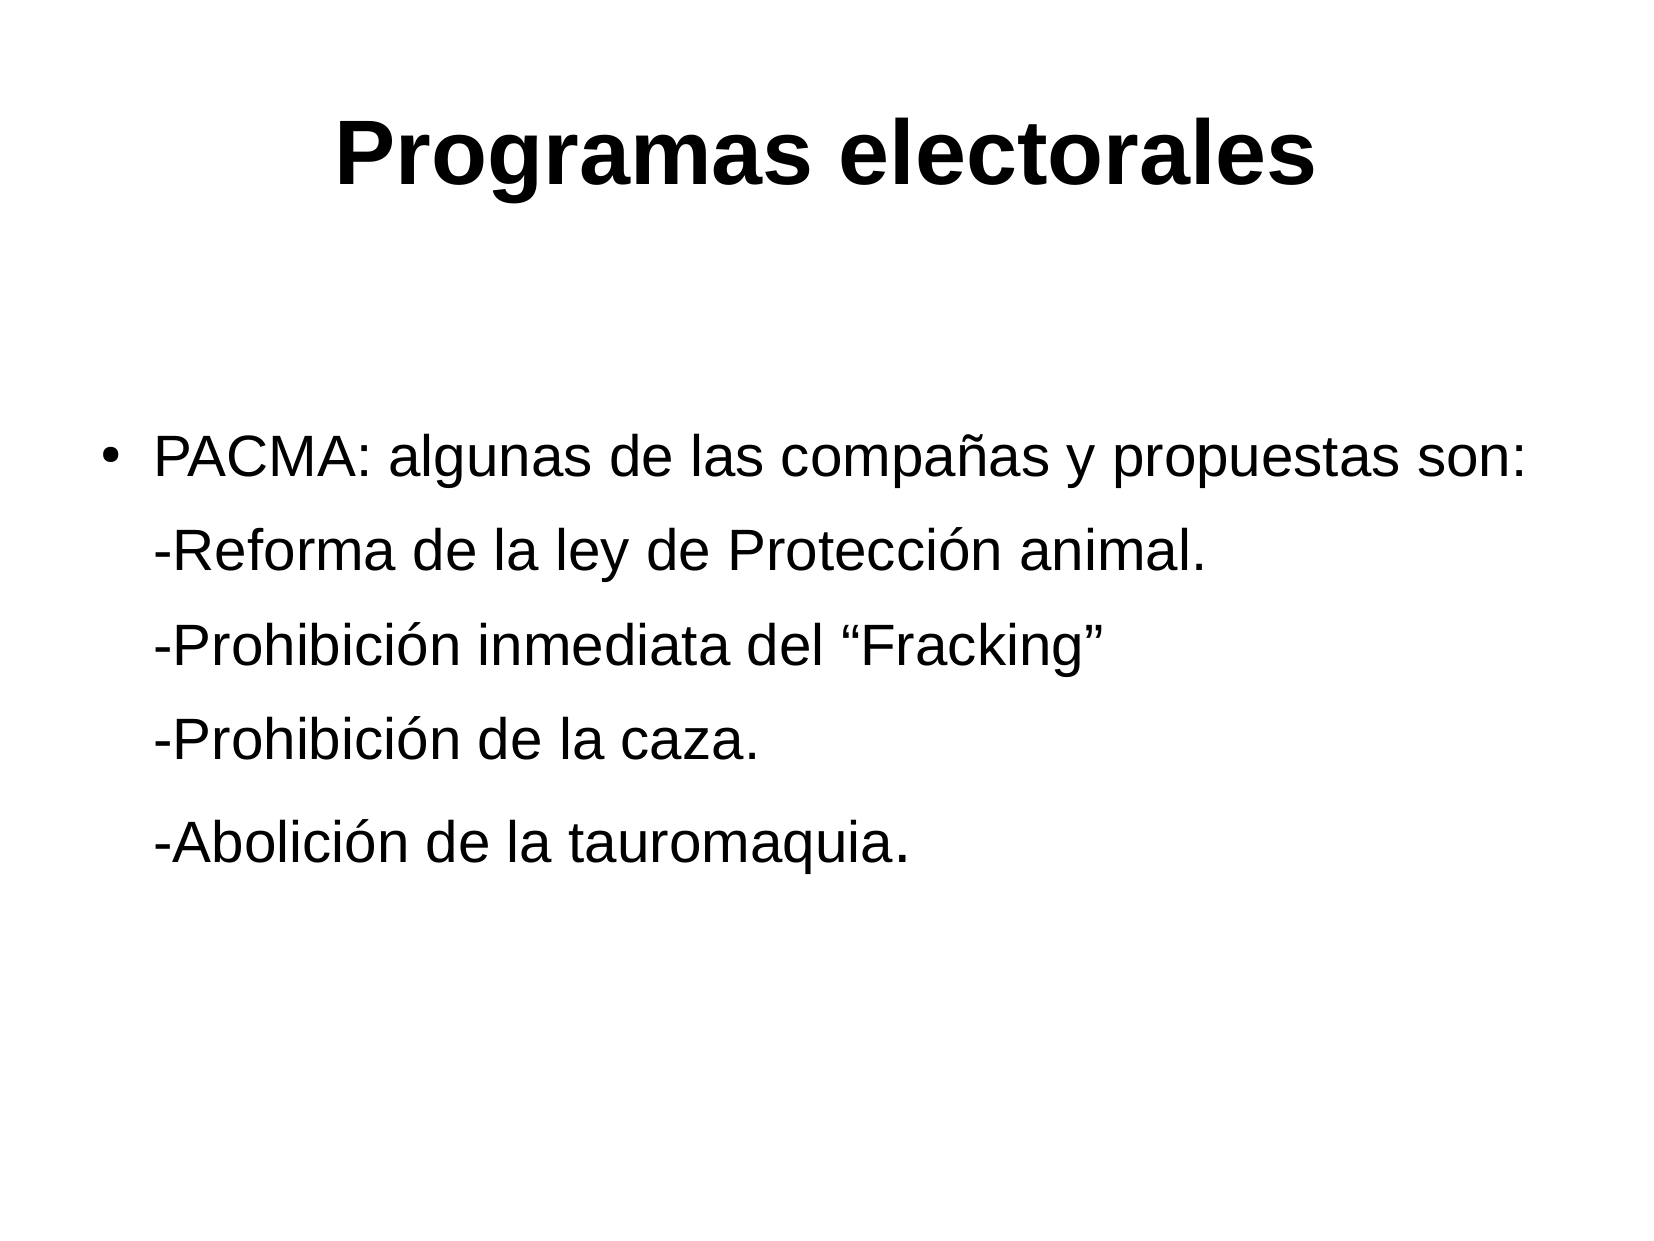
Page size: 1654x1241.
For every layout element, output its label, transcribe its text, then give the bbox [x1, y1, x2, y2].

title Programas electorales [82, 49, 1571, 257]
list PACMA: algunas de las compañas y propuestas son: -Reforma de la ley de Protección animal. -Prohibición inmediata del “Fracking” -Prohibición de la caza. -Abolición de la tauromaquia. [82, 290, 1571, 1010]
